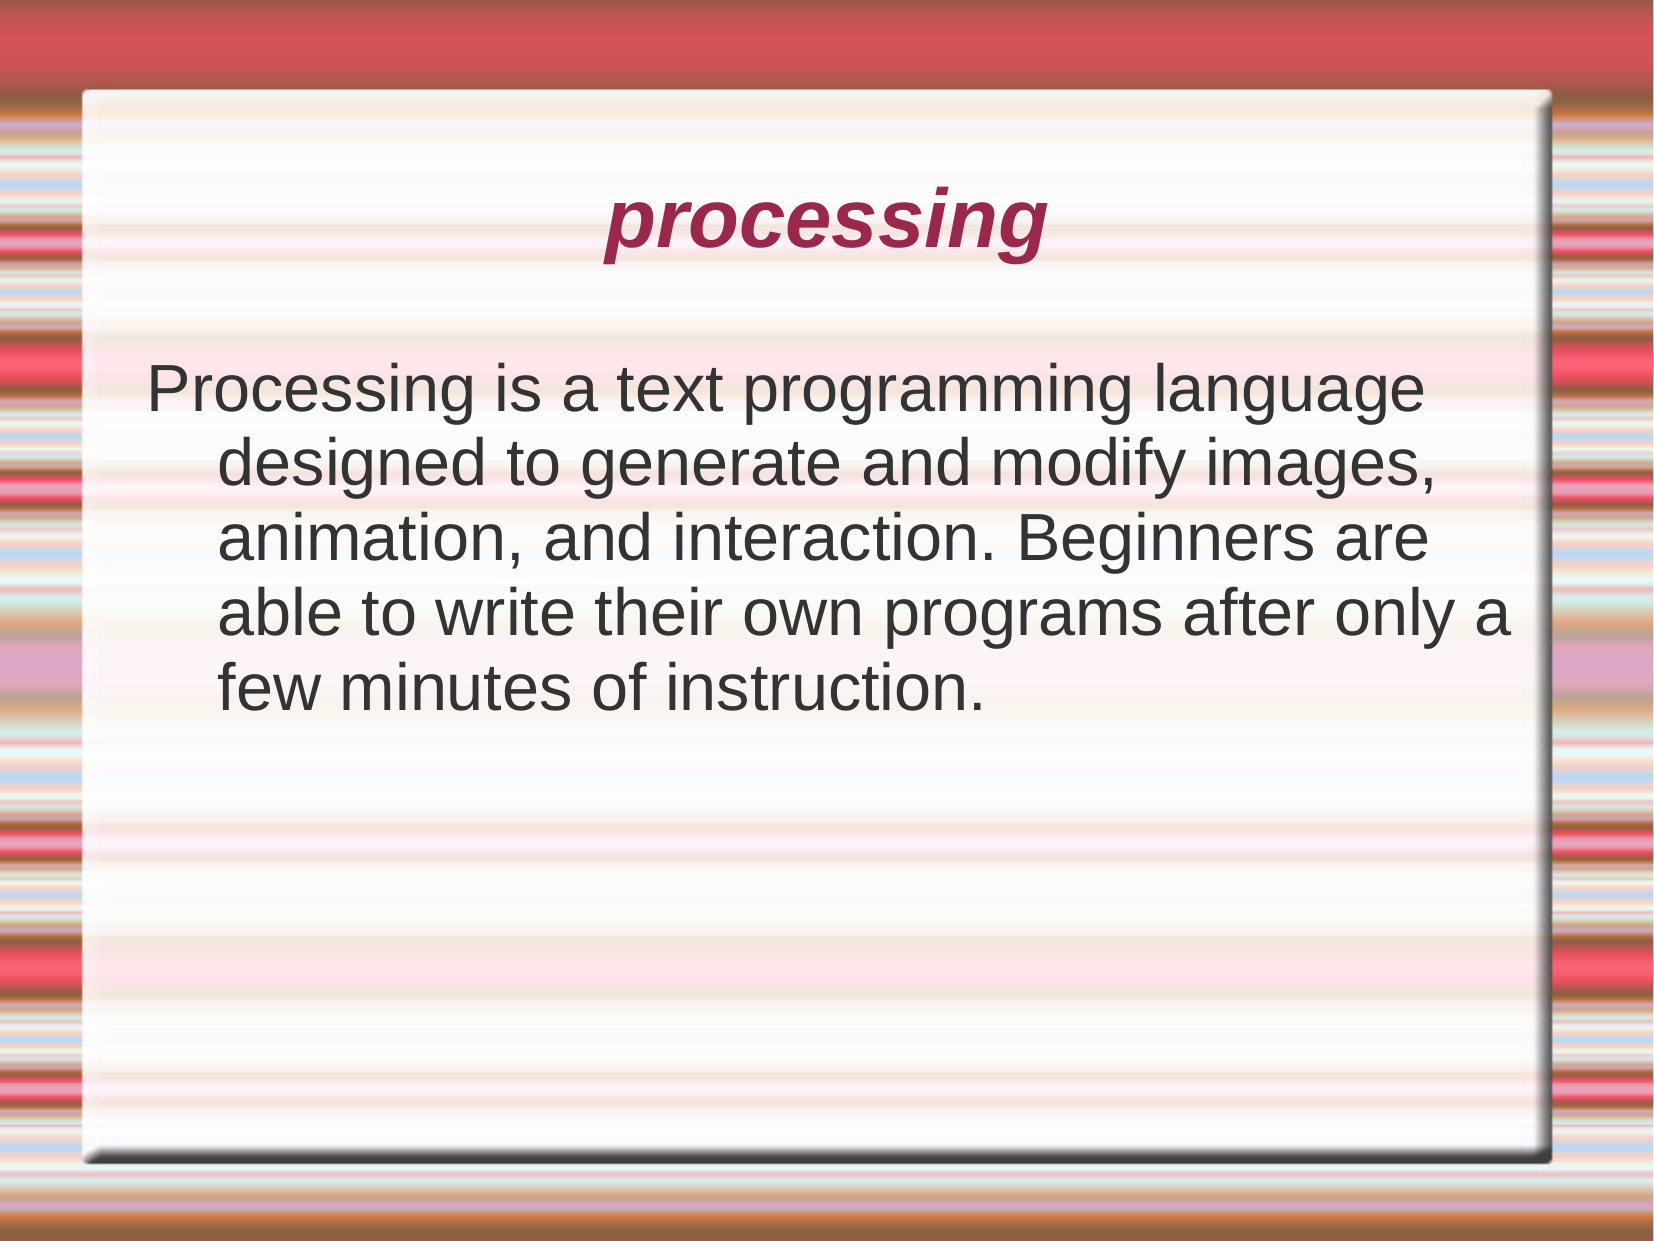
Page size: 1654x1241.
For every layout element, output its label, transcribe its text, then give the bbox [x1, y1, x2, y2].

list Processing is a text programming language designed to generate and modify images, animation, and interaction. Beginners are able to write their own programs after only a few minutes of instruction. [134, 350, 1516, 1133]
title processing [121, 114, 1534, 322]
picture [0, 0, 1654, 1241]
